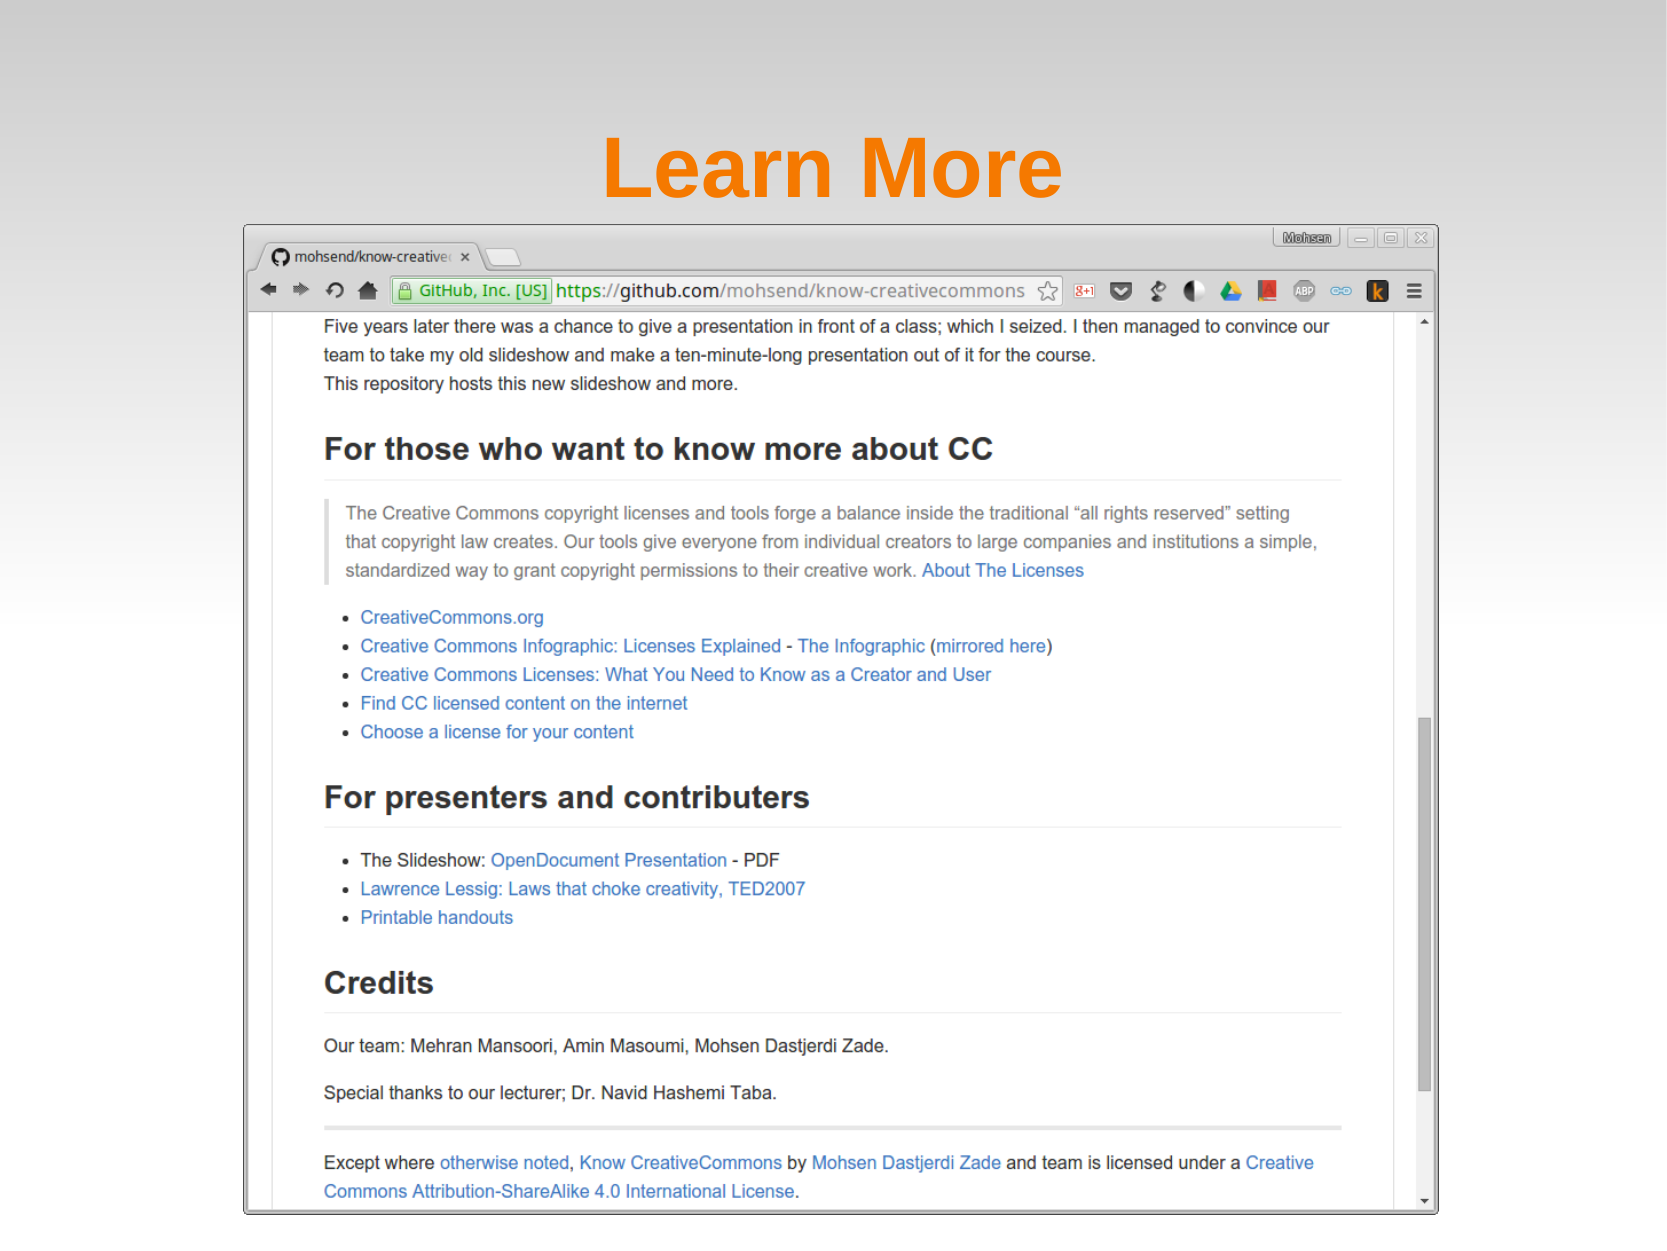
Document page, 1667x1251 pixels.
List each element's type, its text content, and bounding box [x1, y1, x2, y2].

title Learn More [83, 49, 1584, 259]
picture [0, 0, 1667, 1250]
